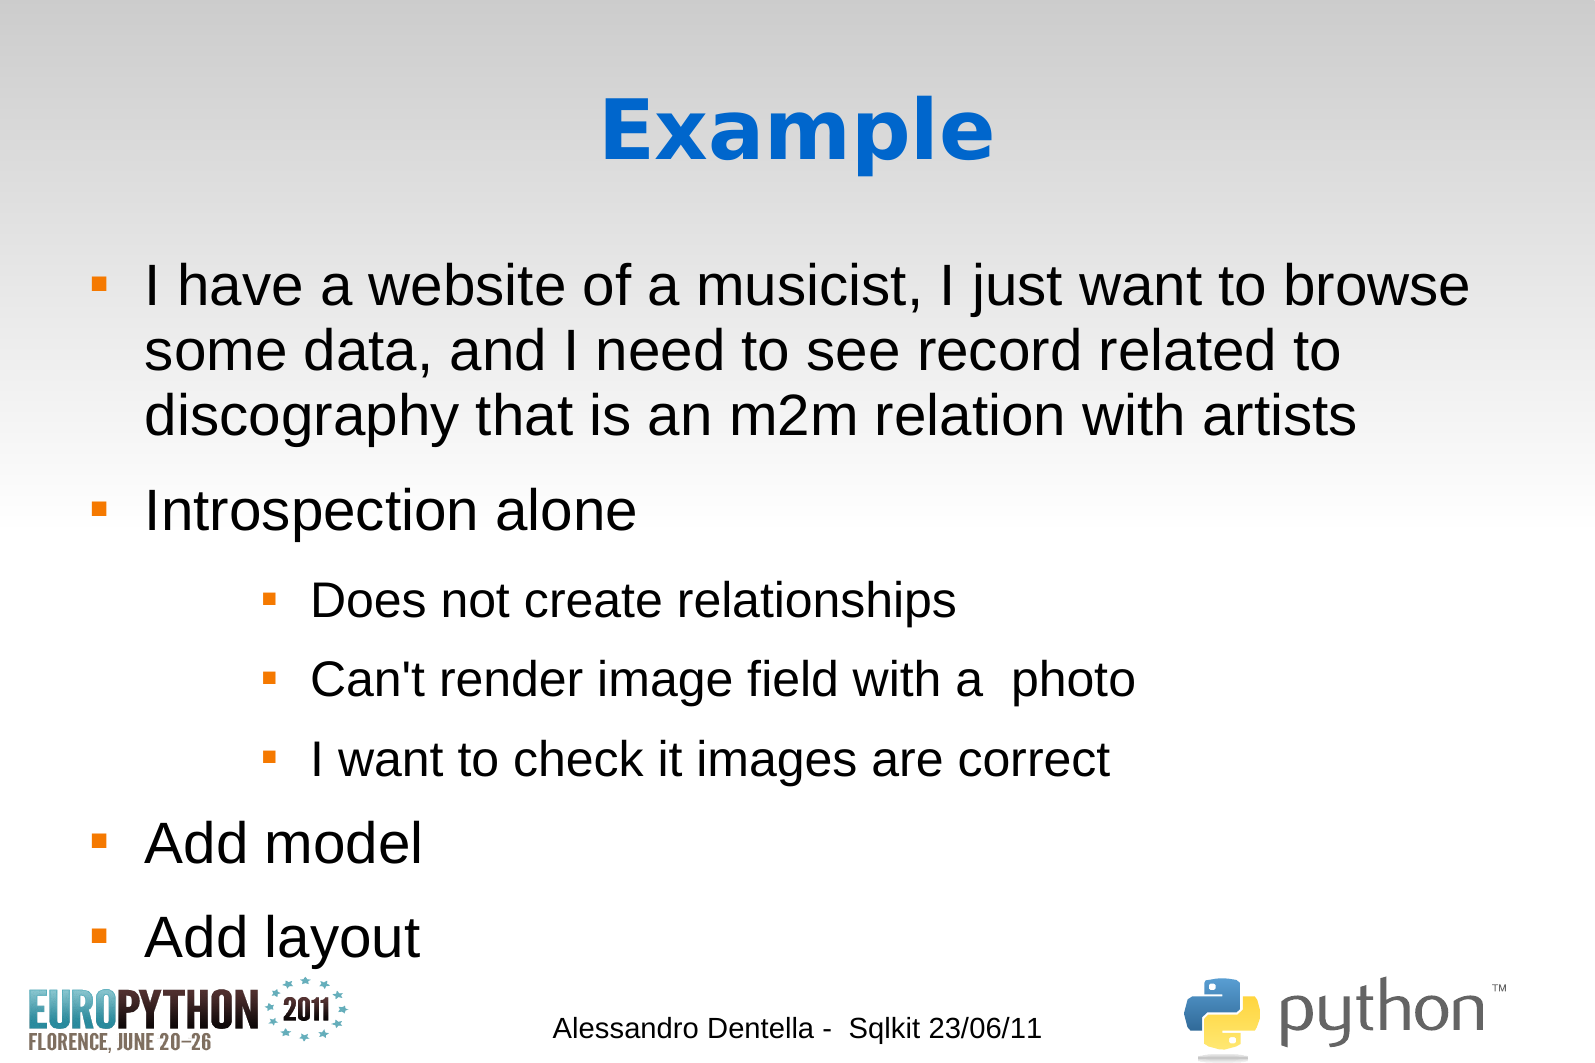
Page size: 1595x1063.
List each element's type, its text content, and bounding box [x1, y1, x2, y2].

list I have a website of a musicist, I just want to browse some data, and I need to see record related to discography that is an m2m relation with artists Introspection alone Does not create relationships Can't render image field with a photo I want to check it images are correct Add model Add layout [74, 253, 1510, 970]
title Example [79, 49, 1515, 213]
picture [29, 974, 355, 1058]
